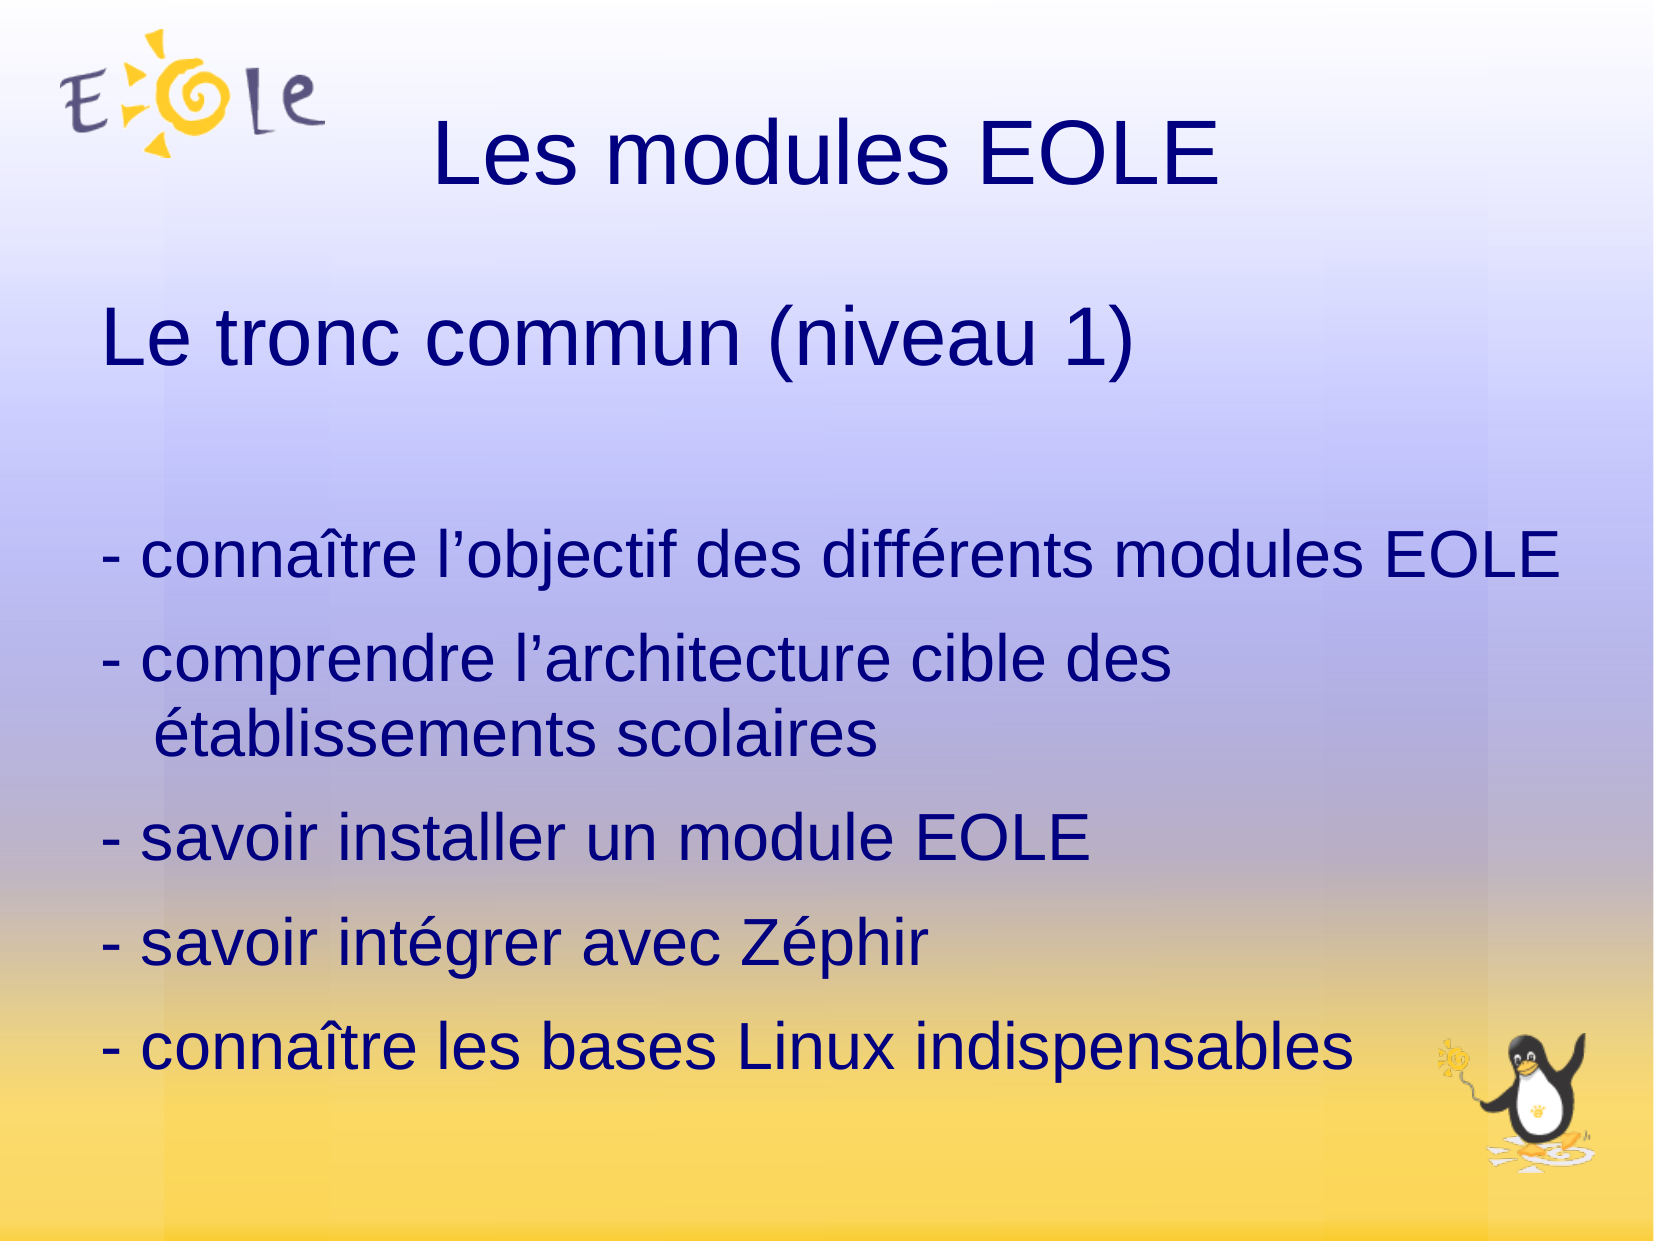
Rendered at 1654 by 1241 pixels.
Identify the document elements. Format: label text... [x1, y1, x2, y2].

picture [0, 0, 1654, 1241]
list Le tronc commun (niveau 1) - connaître l’objectif des différents modules EOLE - comprendre l’architecture cible des établissements scolaires - savoir installer un module EOLE - savoir intégrer avec Zéphir - connaître les bases Linux indispensables [82, 290, 1571, 1241]
title Les modules EOLE [82, 56, 1571, 250]
